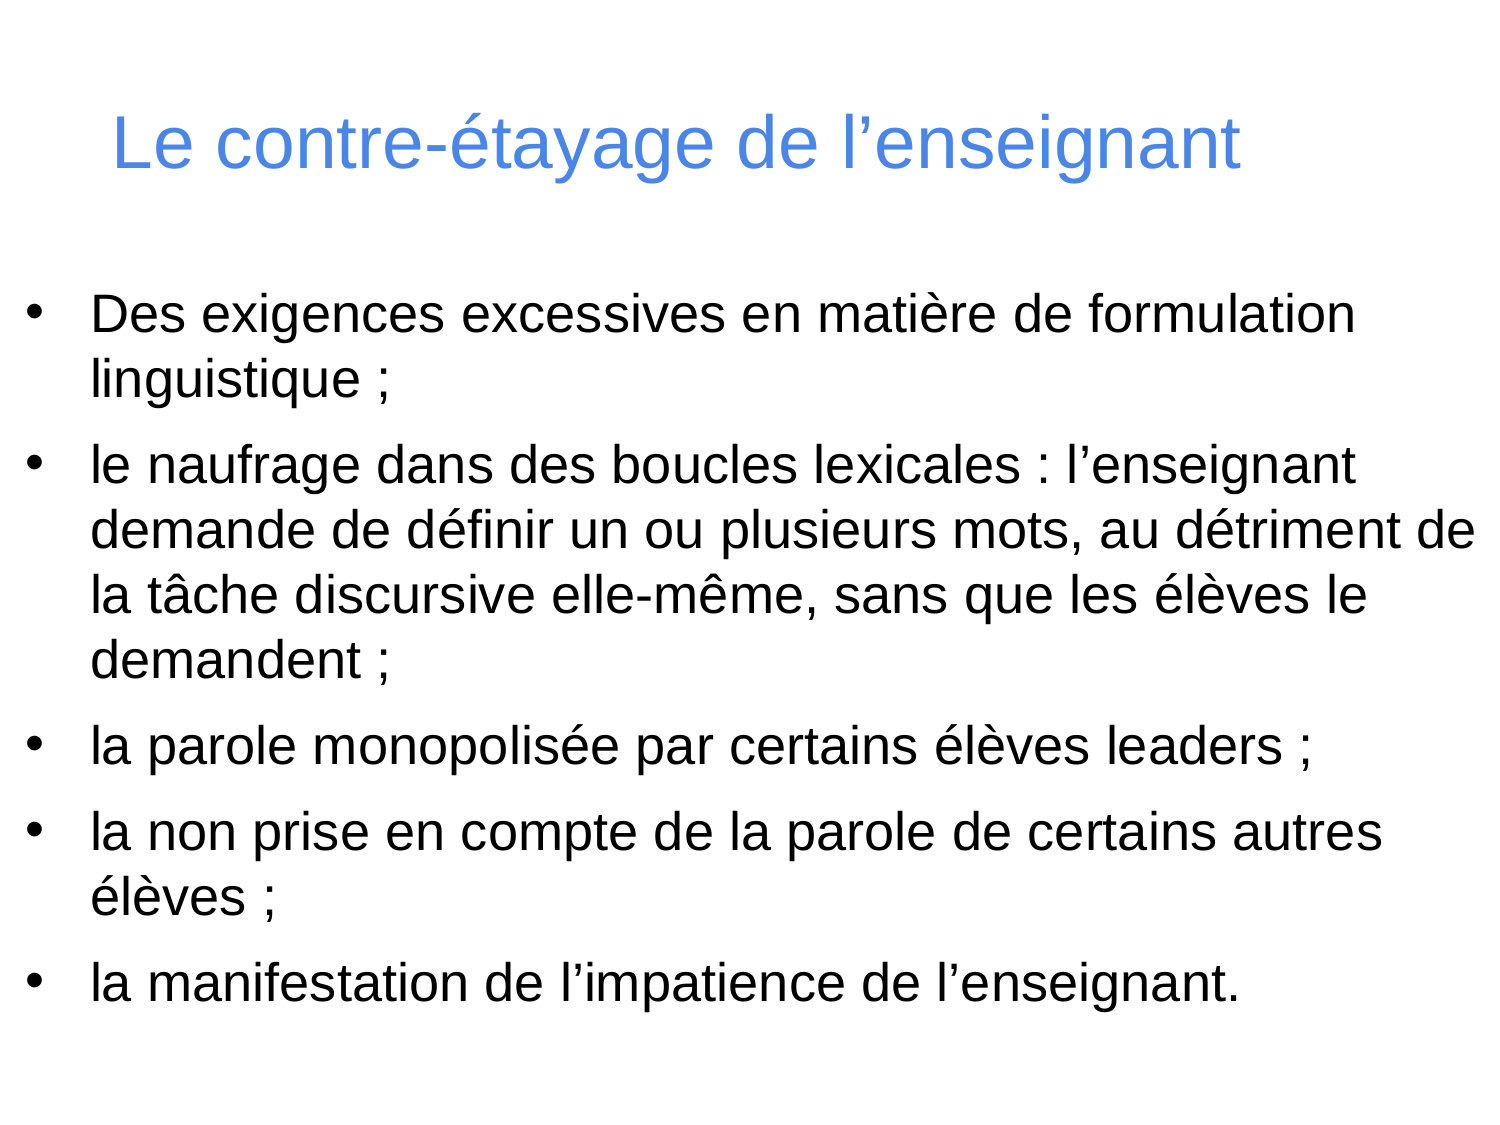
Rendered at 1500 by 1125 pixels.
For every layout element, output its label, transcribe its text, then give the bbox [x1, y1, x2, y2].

title Le contre-étayage de l’enseignant [75, 45, 1425, 232]
list Des exigences excessives en matière de formulation linguistique ; le naufrage dans des boucles lexicales : l’enseignant demande de définir un ou plusieurs mots, au détriment de la tâche discursive elle-même, sans que les élèves le demandent ; la parole monopolisée par certains élèves leaders ; la non prise en compte de la parole de certains autres élèves ; la manifestation de l’impatience de l’enseignant. [0, 232, 1500, 1125]
